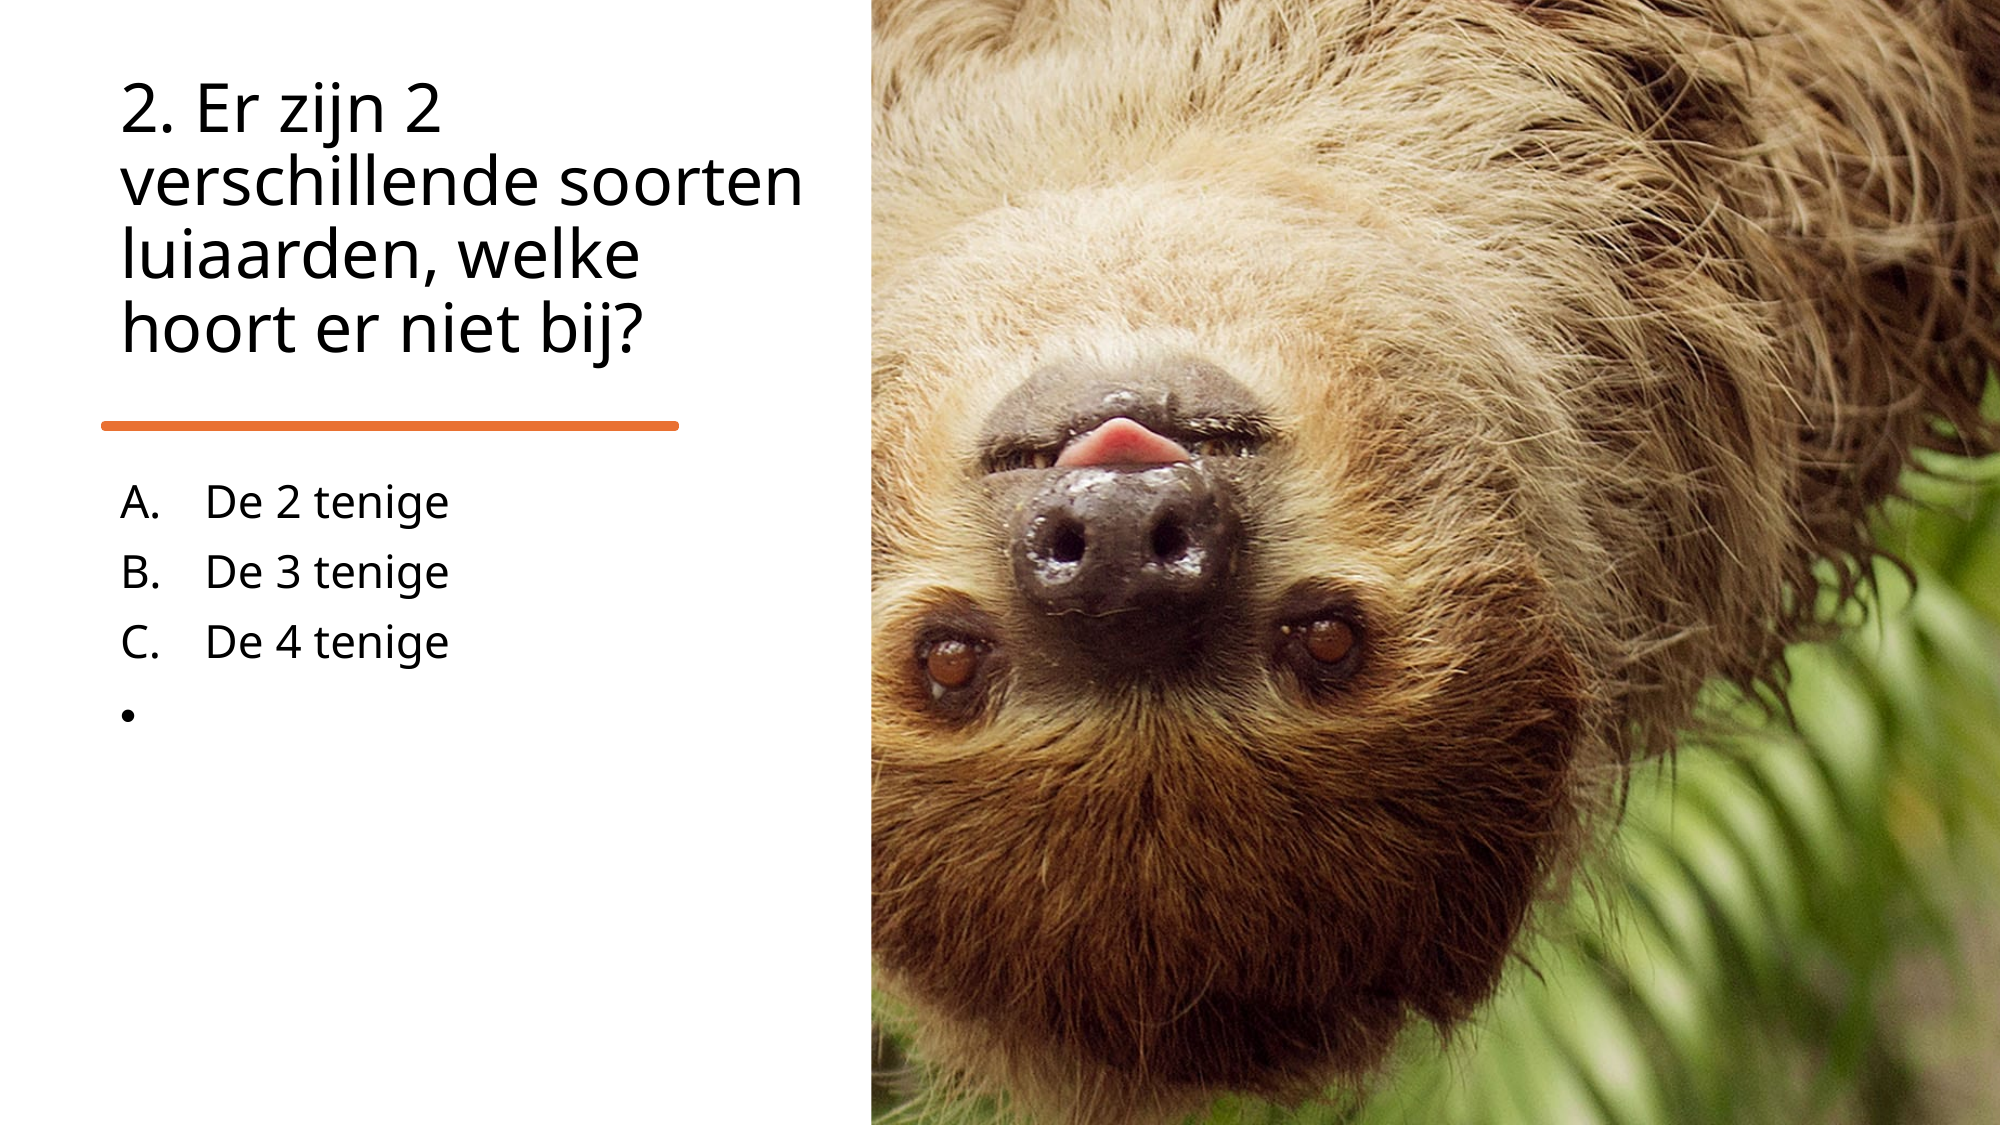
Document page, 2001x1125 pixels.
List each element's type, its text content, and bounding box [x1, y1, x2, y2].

picture [871, 0, 2000, 1125]
list De 2 tenige De 3 tenige De 4 tenige [105, 471, 802, 1016]
title 2. Er zijn 2 verschillende soorten luiaarden, welke hoort er niet bij? [105, 53, 822, 375]
text_box [0, 0, 871, 1125]
